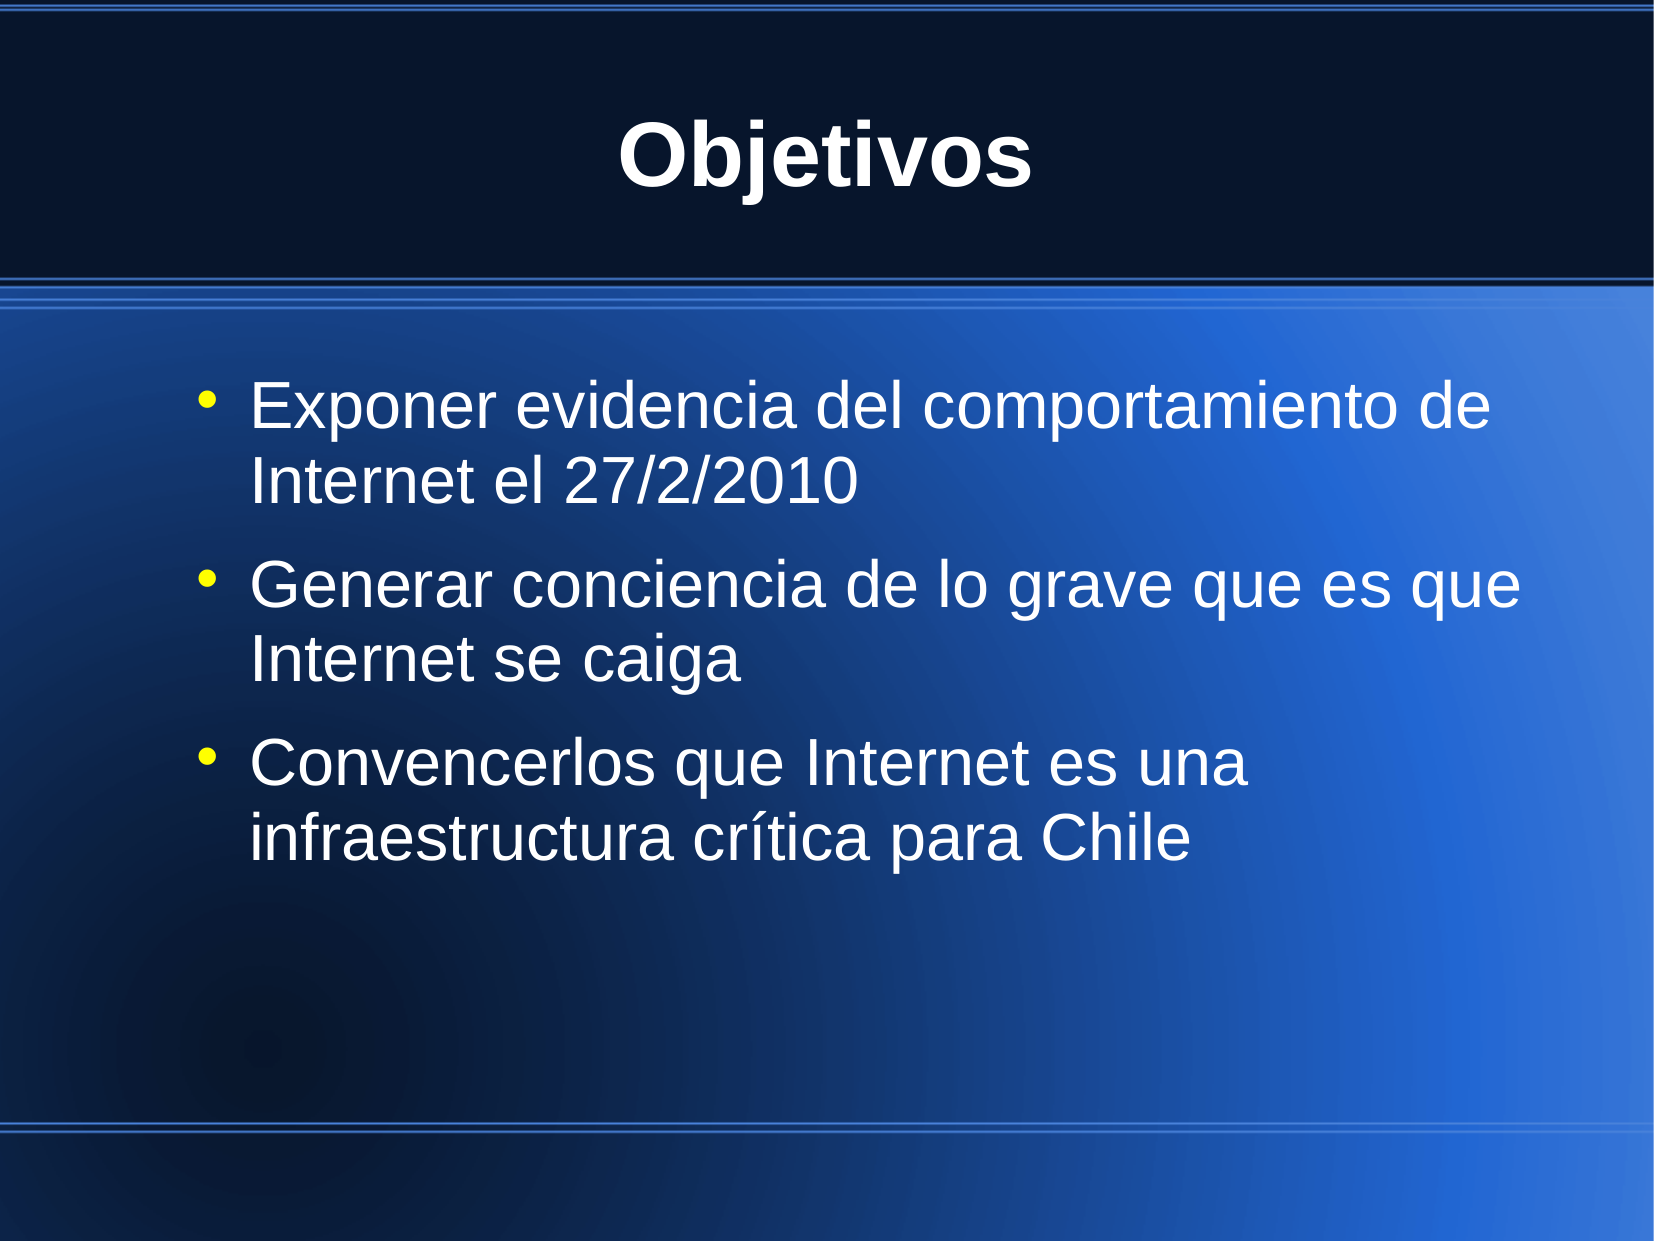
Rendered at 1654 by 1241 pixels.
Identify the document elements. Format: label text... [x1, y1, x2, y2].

list Exponer evidencia del comportamiento de Internet el 27/2/2010 Generar conciencia de lo grave que es que Internet se caiga Convencerlos que Internet es una infraestructura crítica para Chile [178, 364, 1570, 1147]
picture [0, 0, 1654, 1241]
title Objetivos [82, 49, 1571, 257]
